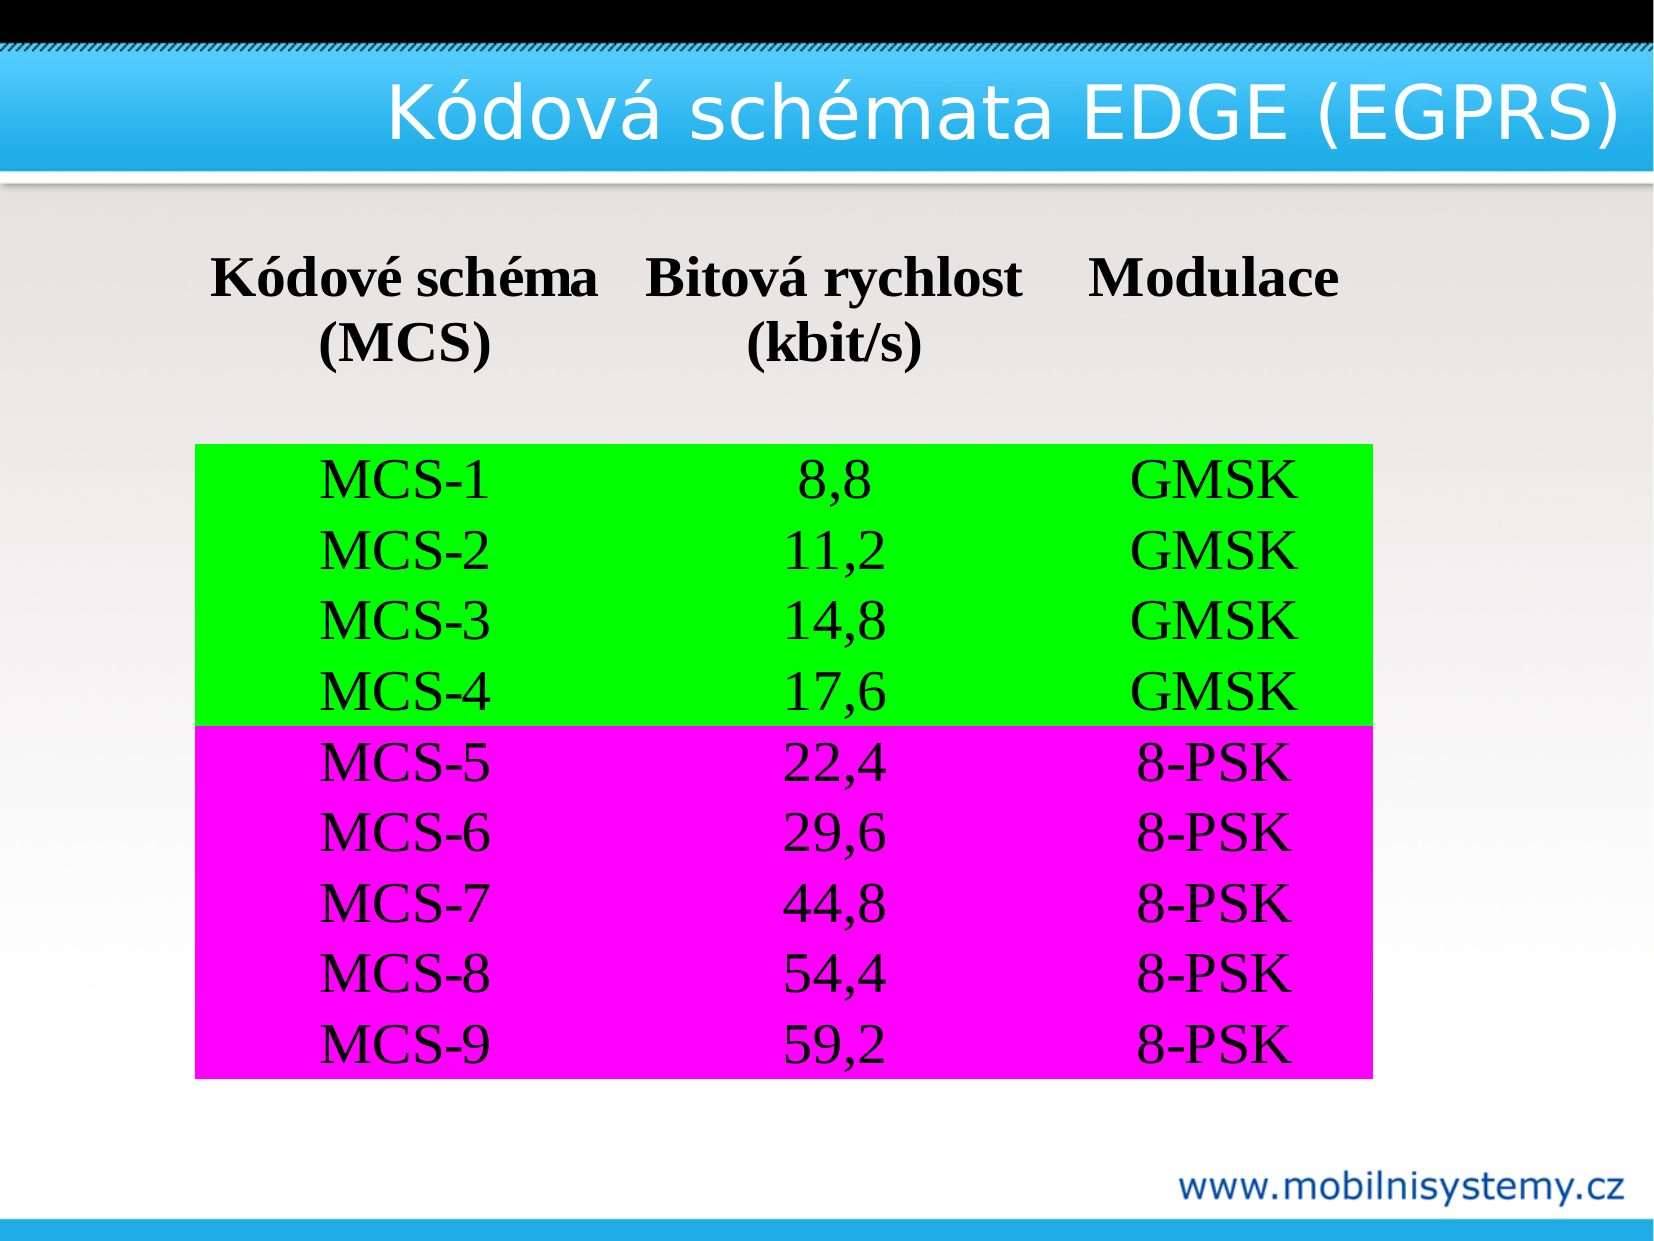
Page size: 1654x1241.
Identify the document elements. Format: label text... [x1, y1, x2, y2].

title Kódová schémata EDGE (EGPRS) [29, 49, 1625, 178]
chart [194, 242, 1512, 1082]
picture [0, 0, 1654, 1241]
